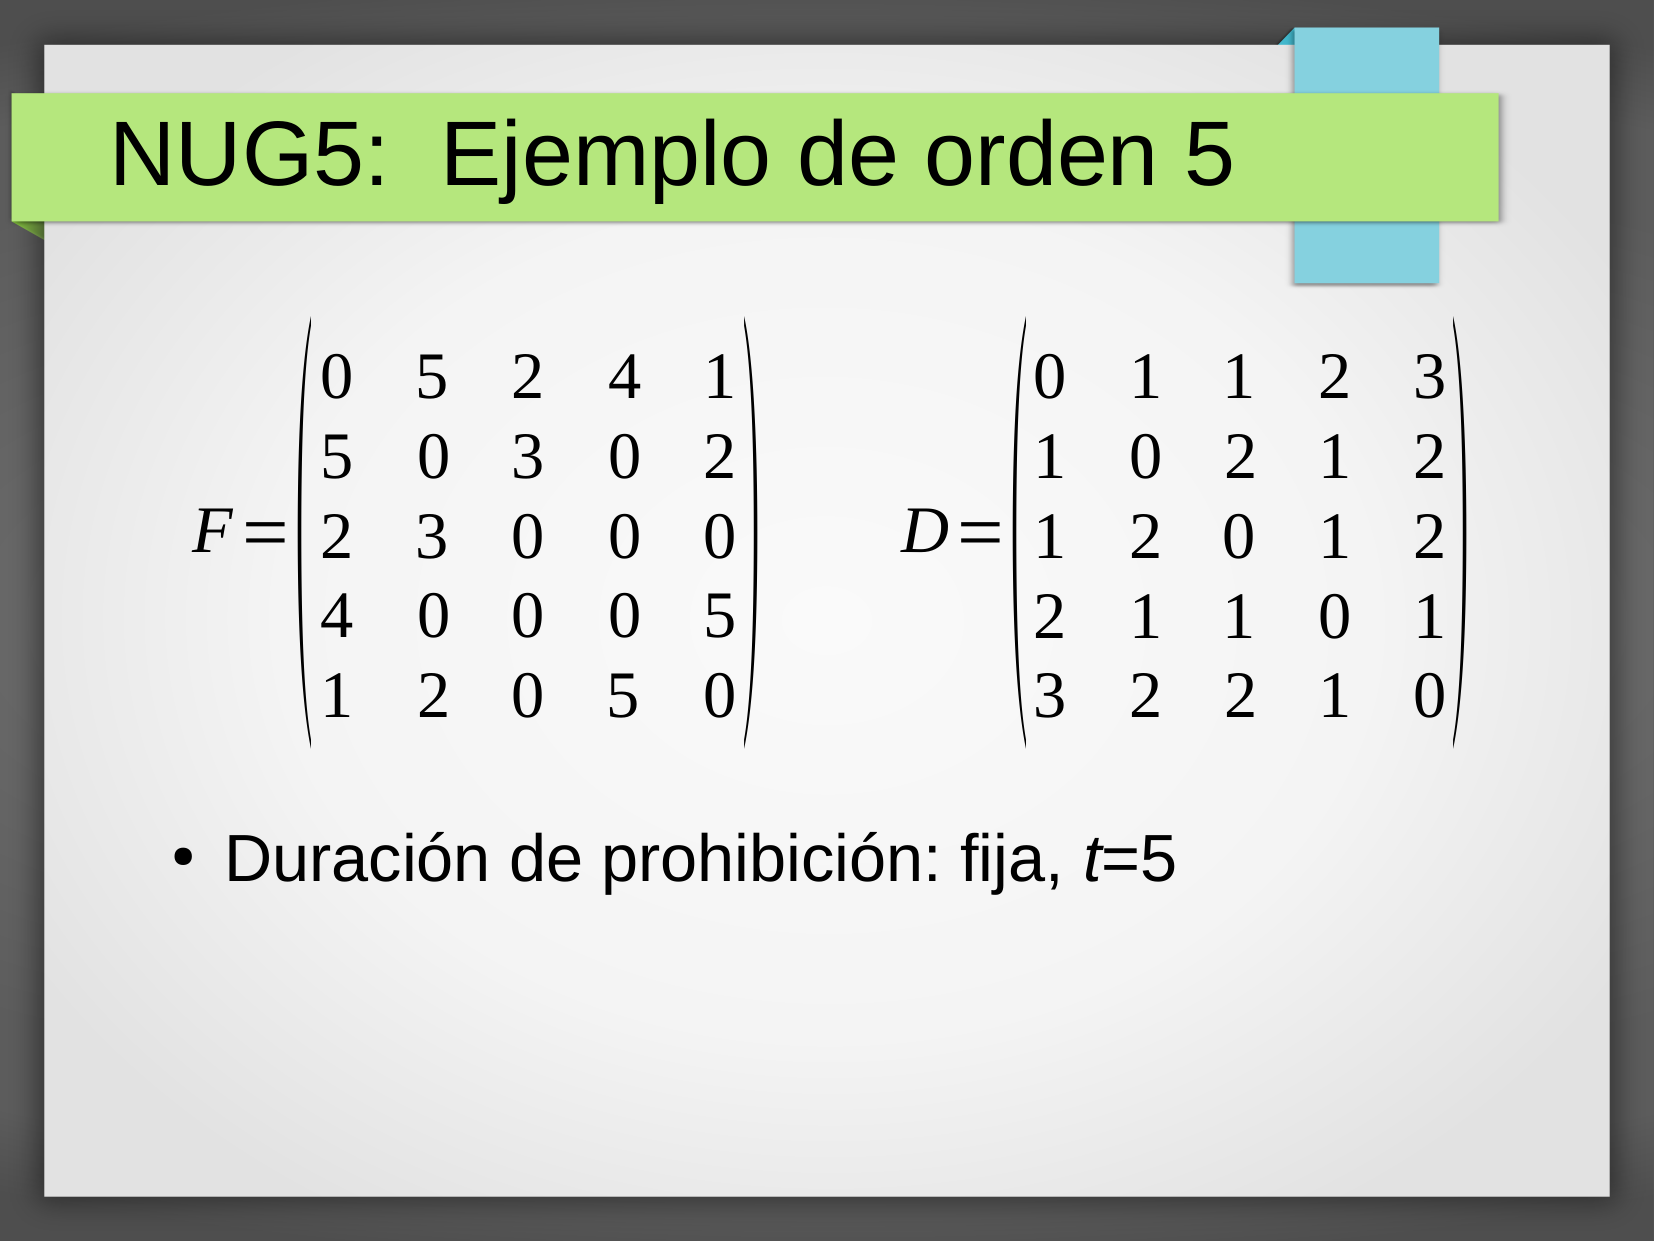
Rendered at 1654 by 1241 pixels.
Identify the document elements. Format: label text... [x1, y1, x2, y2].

title NUG5: Ejemplo de orden 5 [82, 94, 1264, 213]
chart [891, 313, 1479, 752]
picture [0, 0, 1654, 1241]
list Duración de prohibición: fija, t=5 [153, 820, 1572, 1056]
chart [183, 312, 770, 752]
